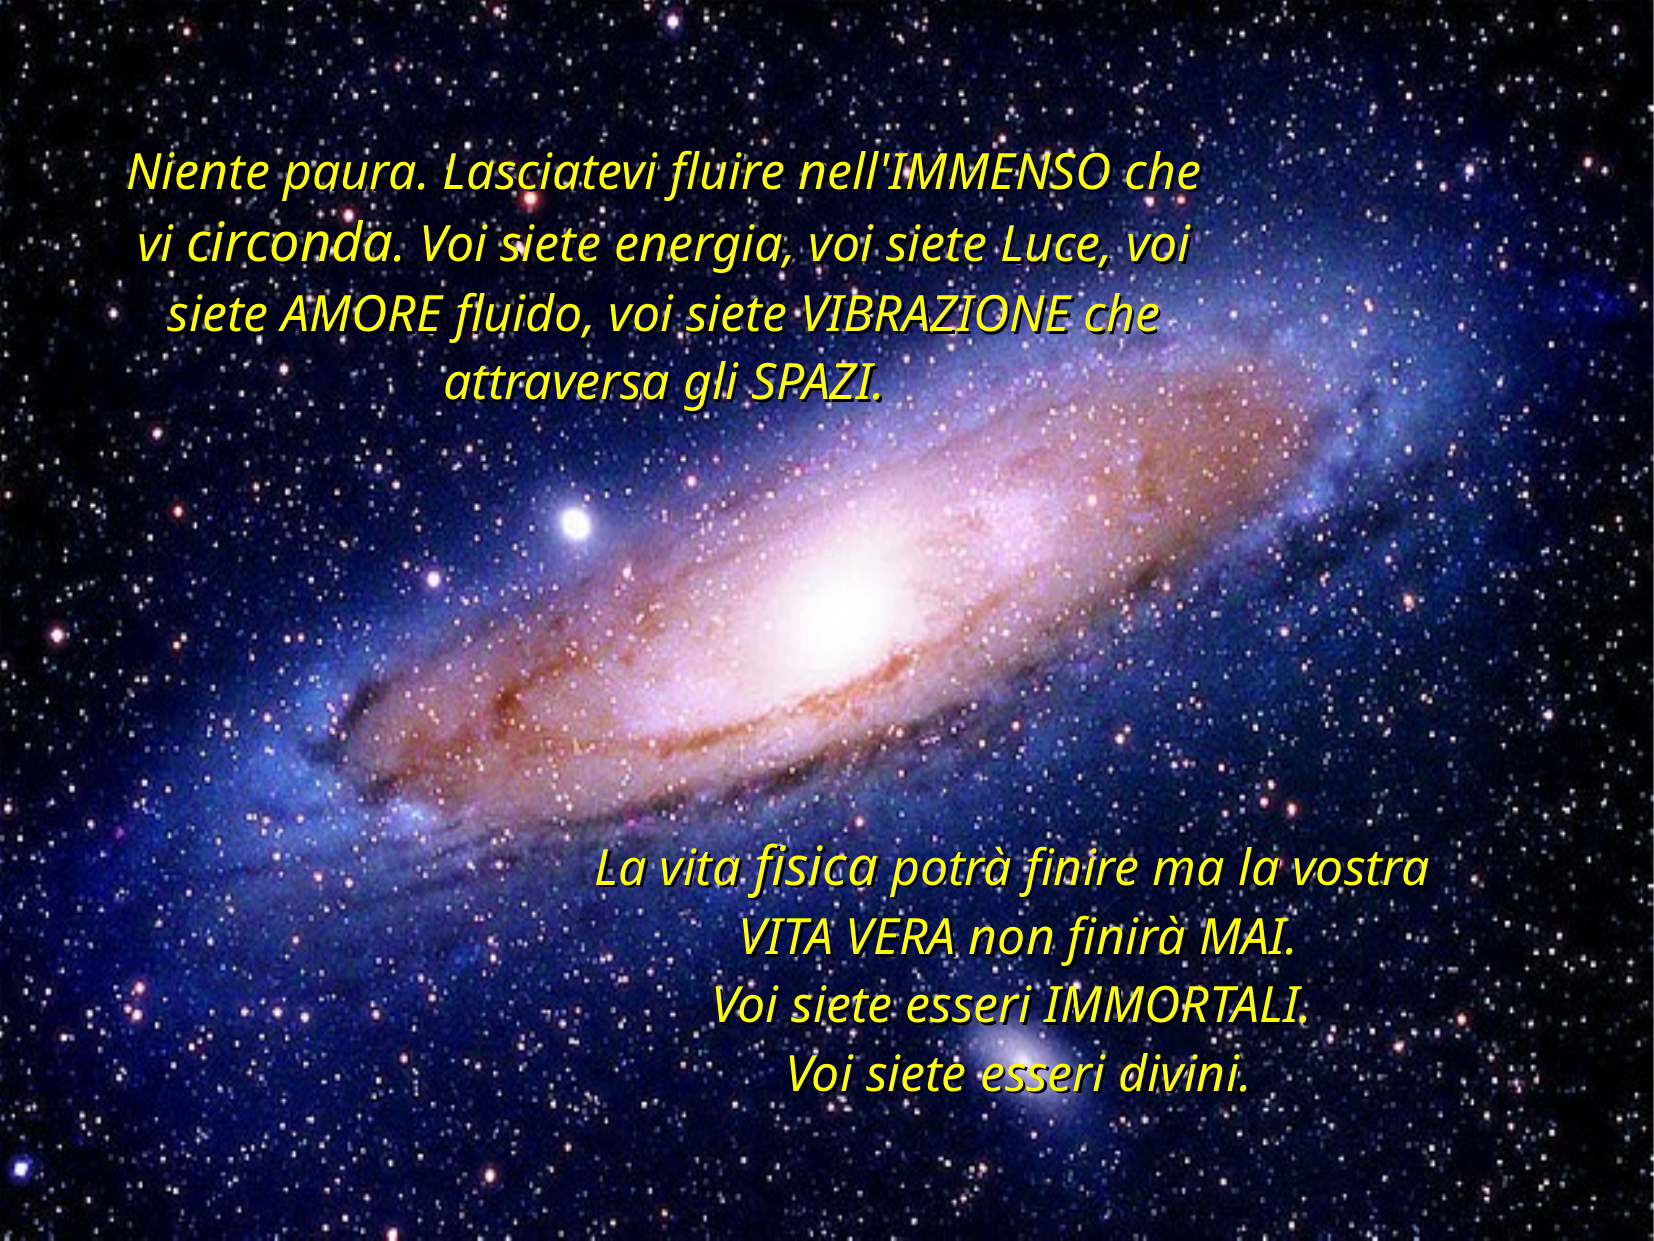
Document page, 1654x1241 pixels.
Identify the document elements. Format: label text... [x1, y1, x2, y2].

subtitle La vita fisica potrà finire ma la vostra VITA VERA non finirà MAI. Voi siete esseri IMMORTALI. Voi siete esseri divini. [501, 823, 1536, 1109]
picture [0, 0, 1654, 1241]
title Niente paura. Lasciatevi fluire nell'IMMENSO che vi circonda. Voi siete energia, voi siete Luce, voi siete AMORE fluido, voi siete VIBRAZIONE che attraversa gli SPAZI. [118, 107, 1211, 443]
